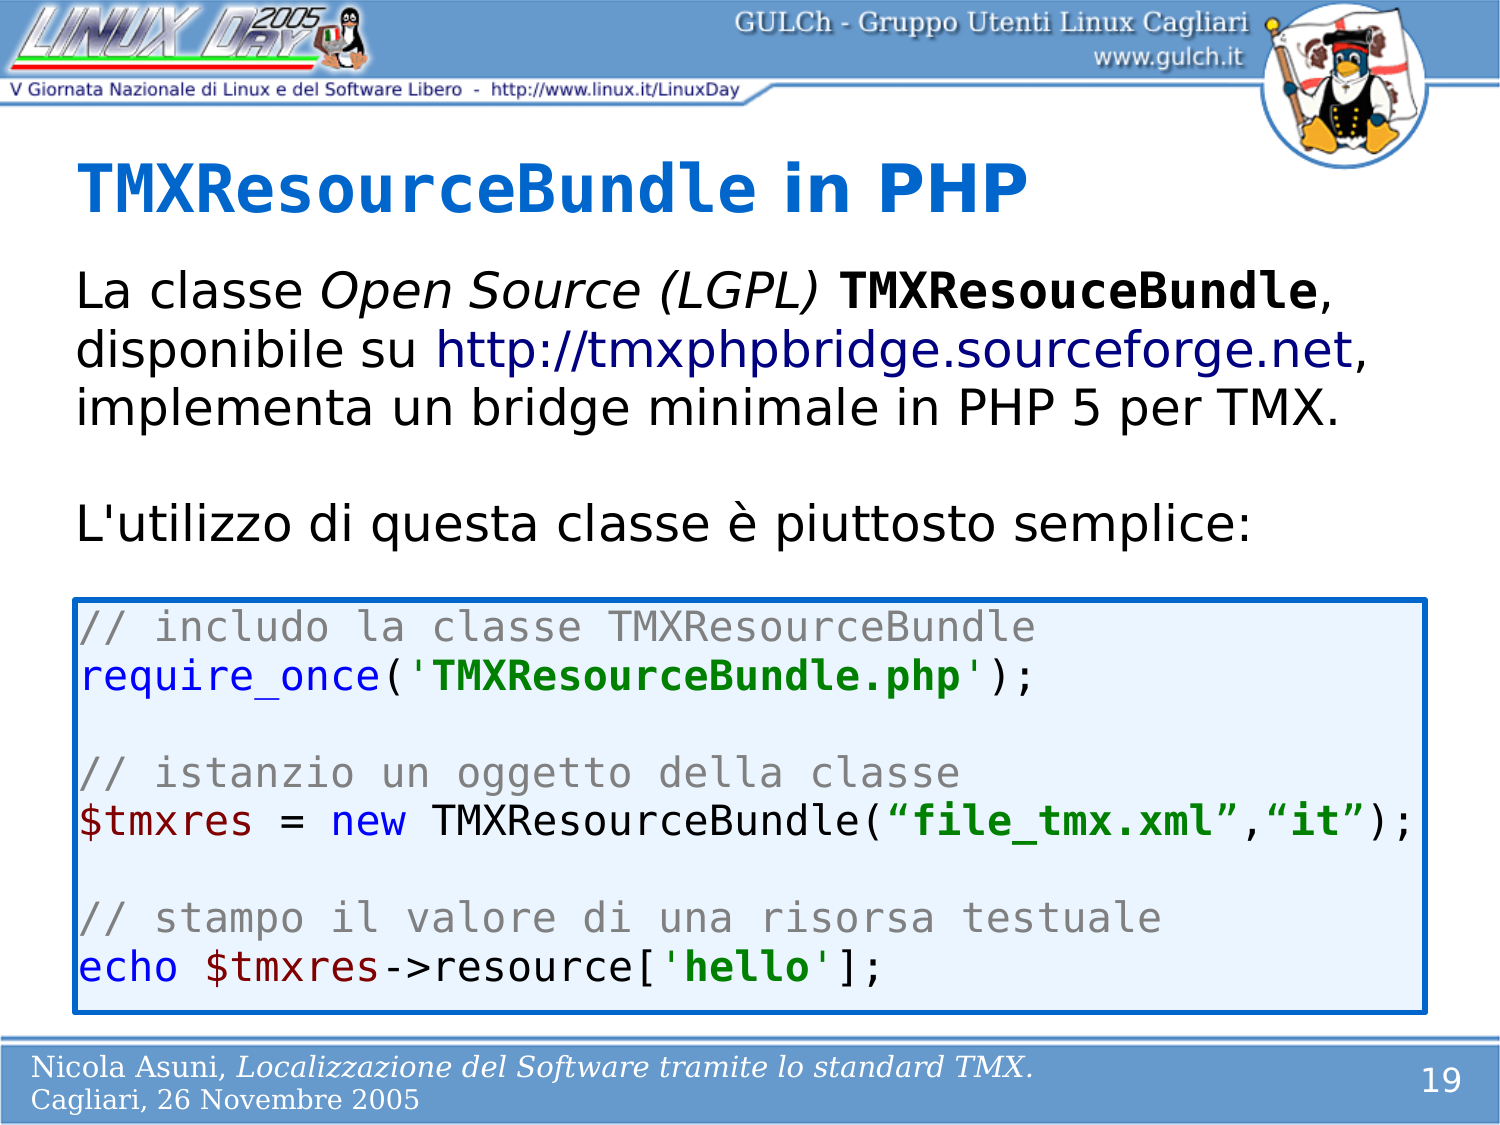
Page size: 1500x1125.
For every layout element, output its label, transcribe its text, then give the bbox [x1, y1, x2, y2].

text_box TMXResourceBundle in PHP [75, 149, 1031, 228]
picture [0, 0, 1500, 1125]
text_box La classe Open Source (LGPL) TMXResouceBundle, disponibile su http://tmxphpbridge.sourceforge.net, implementa un bridge minimale in PHP 5 per TMX. L'utilizzo di questa classe è piuttosto semplice: [75, 262, 1426, 554]
text_box // includo la classe TMXResourceBundle require_once('TMXResourceBundle.php'); // istanzio un oggetto della classe $tmxres = new TMXResourceBundle(“file_tmx.xml”,“it”); // stampo il valore di una risorsa testuale echo $tmxres->resource['hello']; [75, 600, 1426, 1013]
